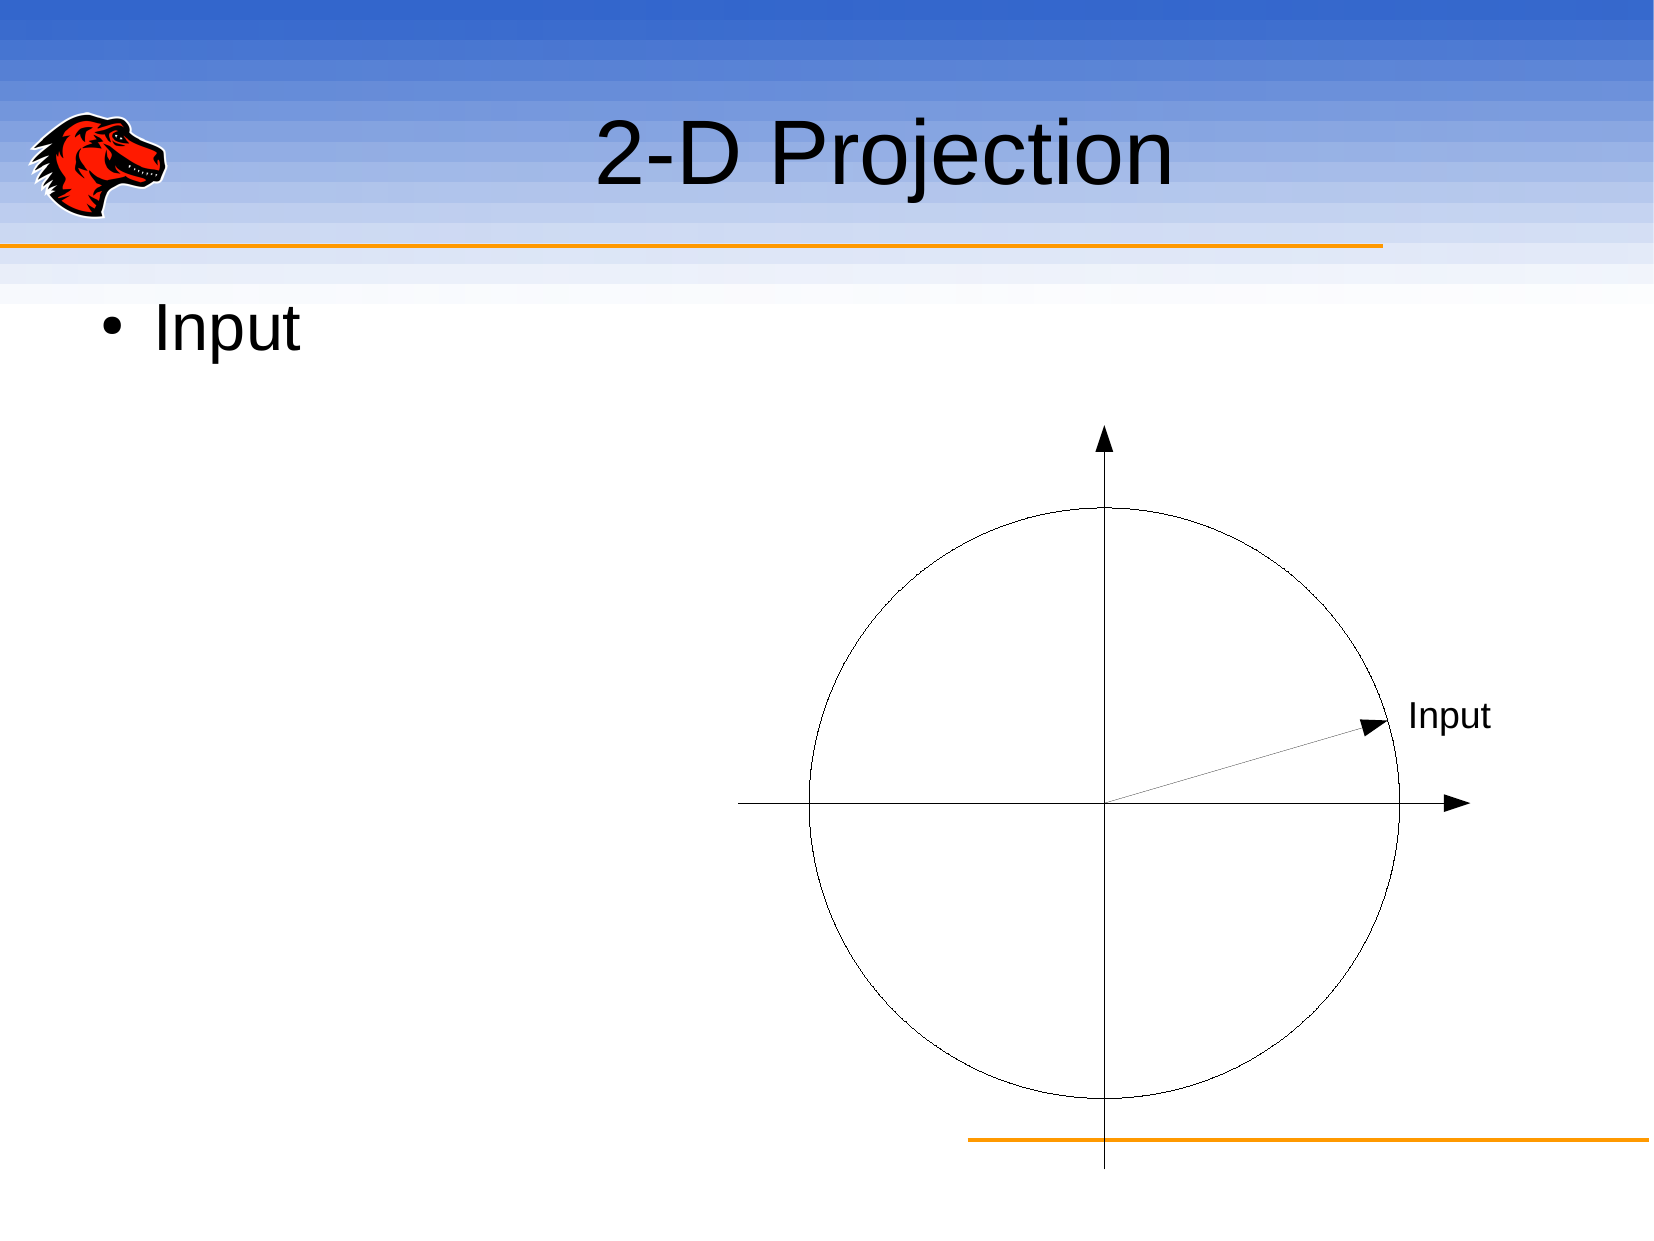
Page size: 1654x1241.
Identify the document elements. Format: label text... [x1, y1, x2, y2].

title 2-D Projection [141, 49, 1630, 257]
list Input [82, 290, 1538, 1010]
text_box Input [1393, 687, 1506, 745]
picture [0, 0, 1654, 1241]
